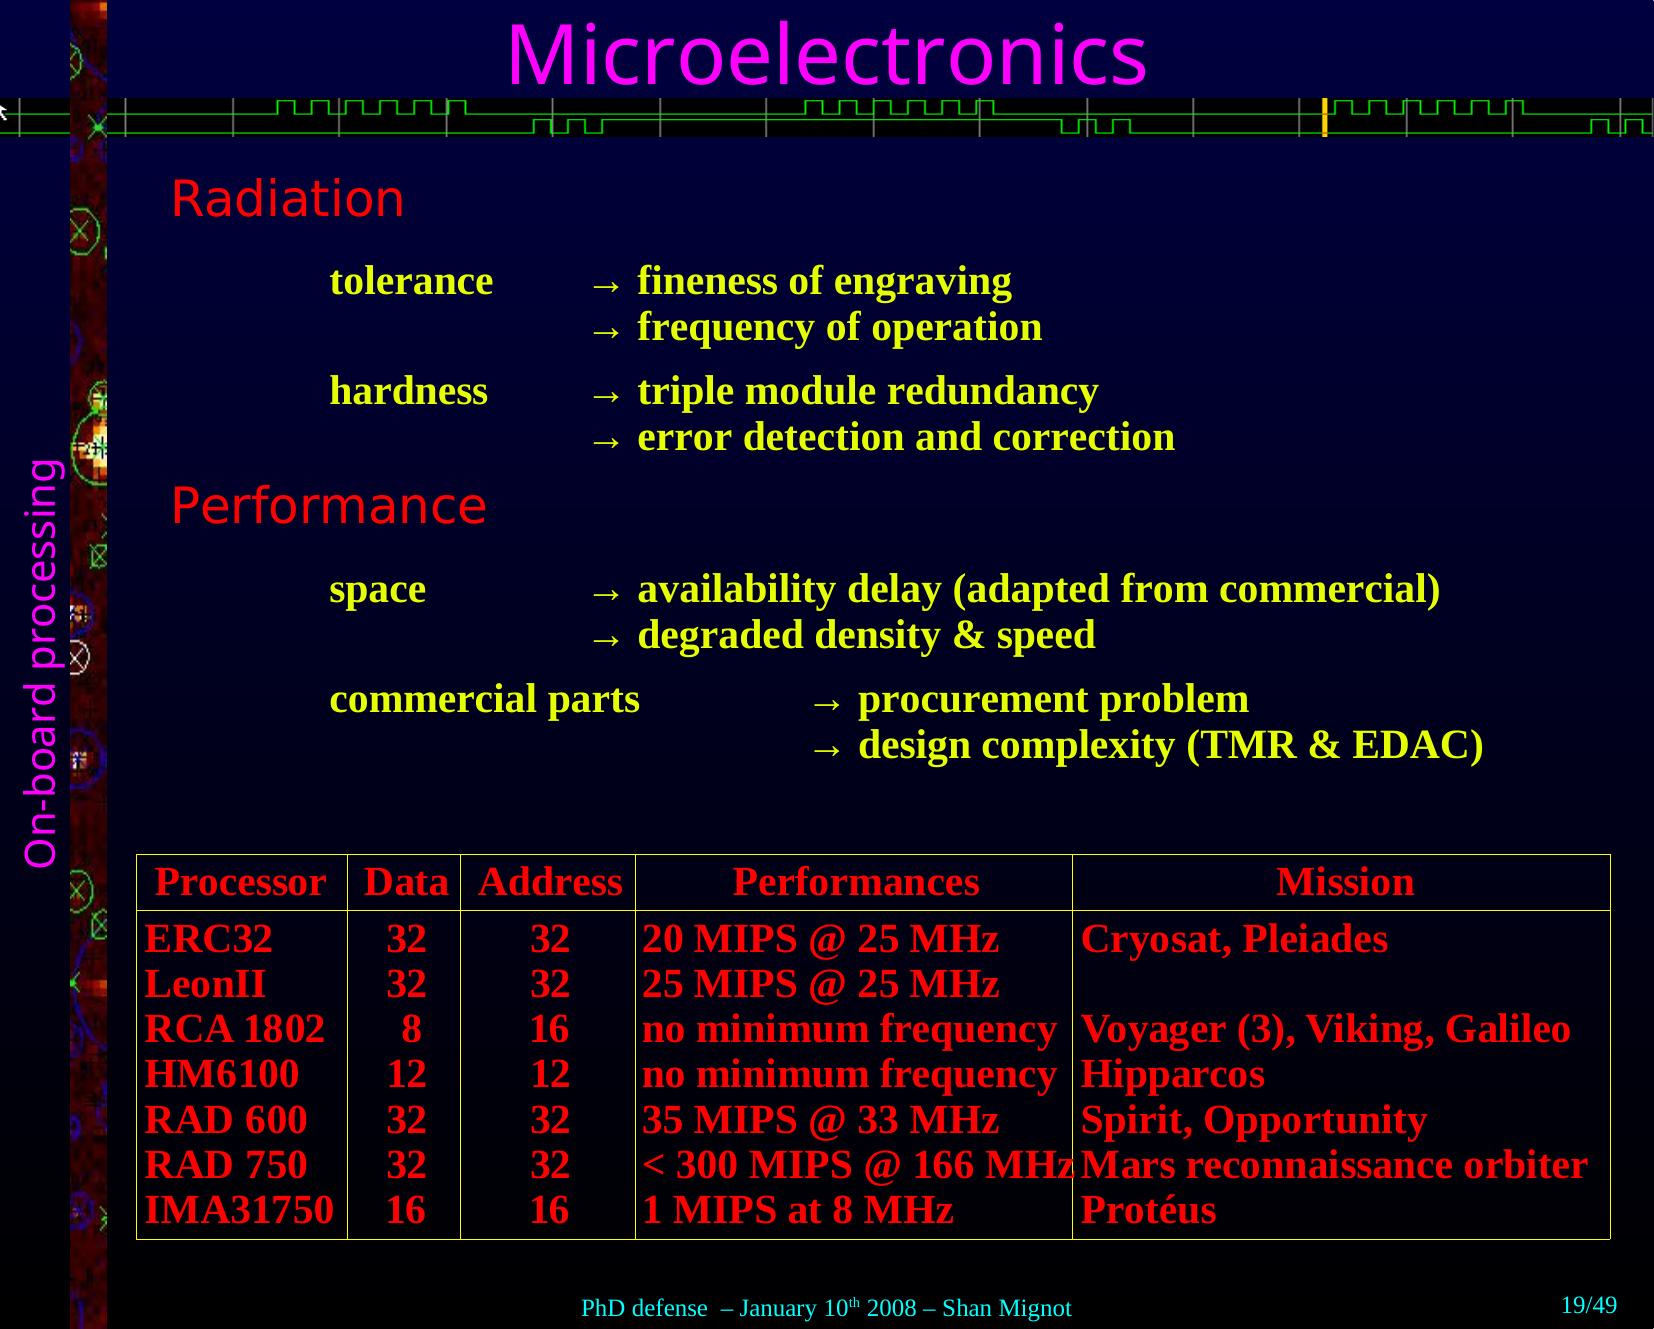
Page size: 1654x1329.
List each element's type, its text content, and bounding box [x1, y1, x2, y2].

title Microelectronics [137, 0, 1534, 163]
title On-board processing [0, 0, 137, 1329]
text_box <number>/49 [1521, 1273, 1654, 1329]
picture [1534, 98, 1654, 137]
list Radiation tolerance → fineness of engraving → frequency of operation hardness → triple module redundancy → error detection and correction Performance space → availability delay (adapted from commercial) → degraded density & speed commercial parts → procurement problem → design complexity (TMR & EDAC) [152, 169, 1609, 853]
text_box PhD defense – January 10th 2008 – Shan Mignot [75, 1251, 1579, 1329]
chart [130, 853, 1614, 1273]
